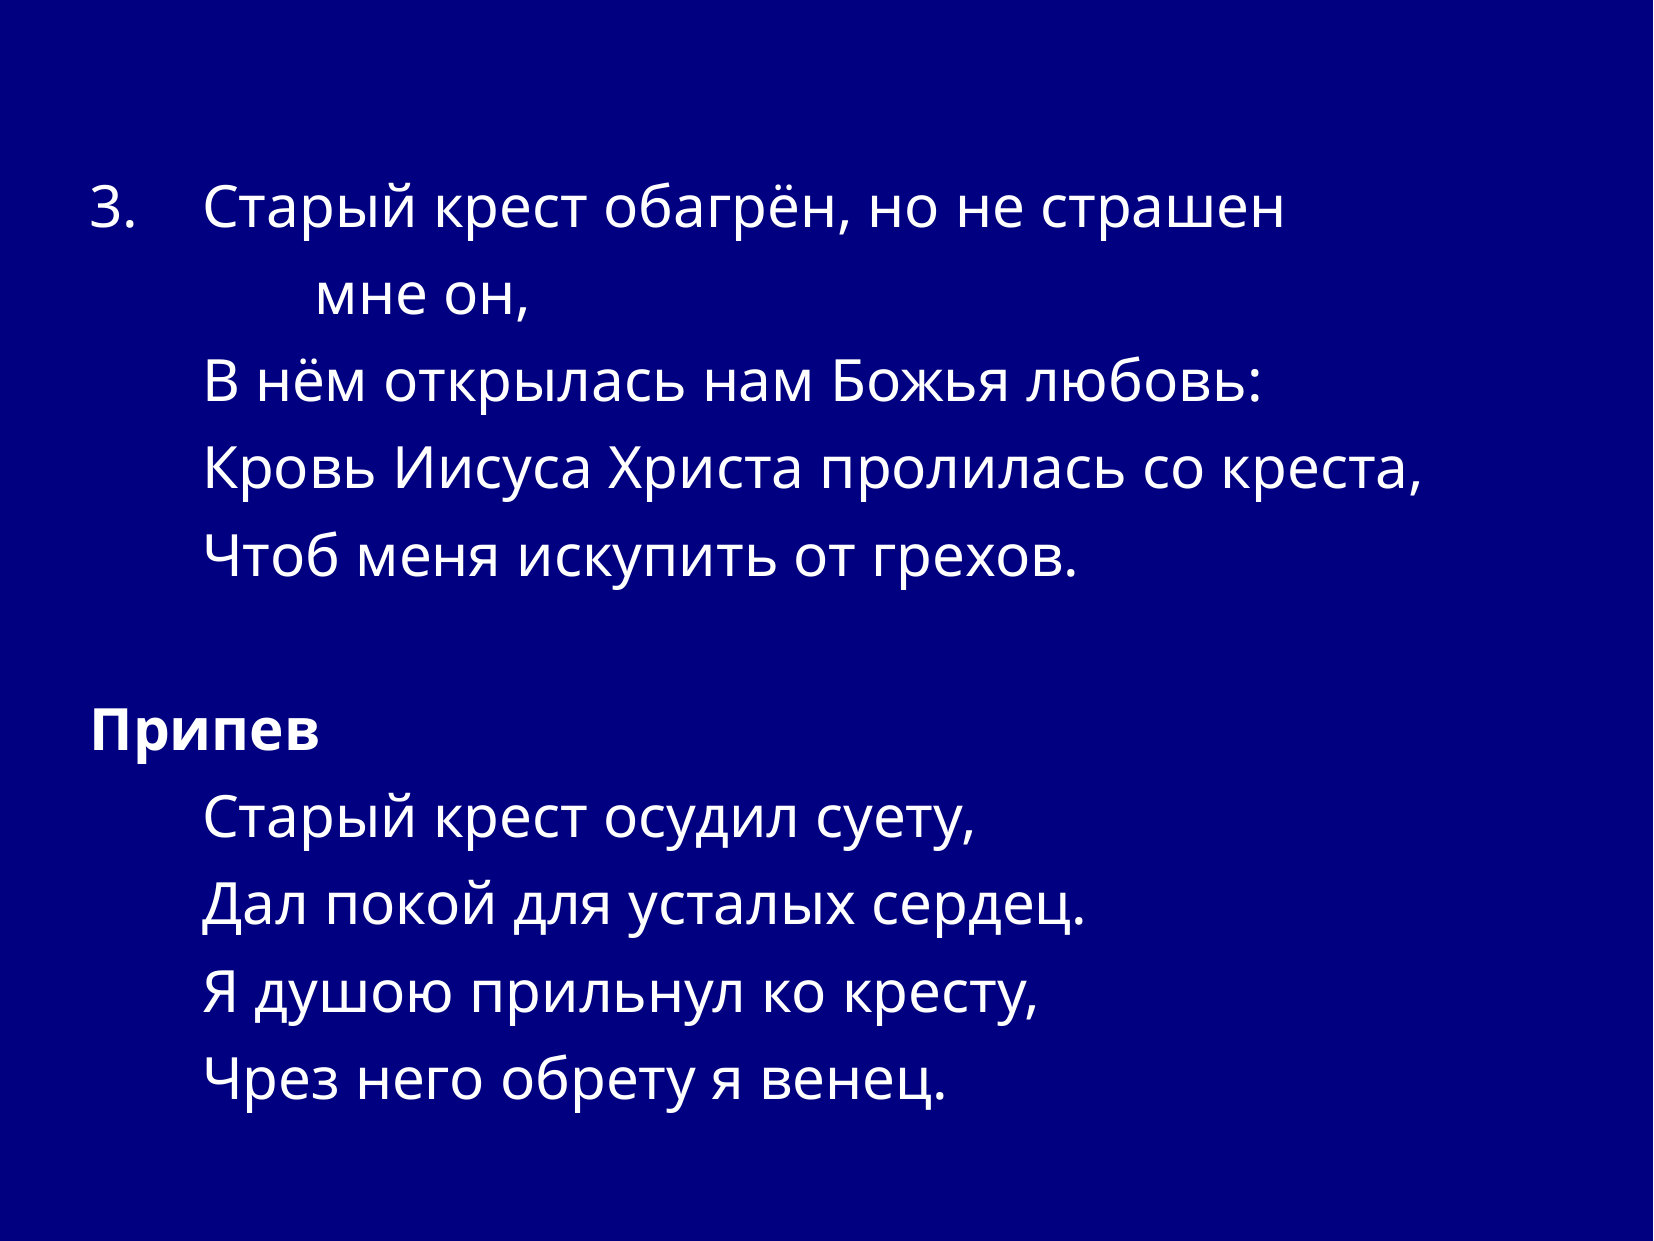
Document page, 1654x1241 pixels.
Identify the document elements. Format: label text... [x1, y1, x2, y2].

text_box 3. Старый крест обагрён, но не страшен мне он, В нём открылась нам Божья любовь: Кровь Иисуса Христа пролилась со креста, Чтоб меня искупить от грехов. Припев Старый крест осудил суету, Дал покой для усталых сердец. Я душою прильнул ко кресту, Чрез него обрету я венец. [75, 150, 1576, 1163]
